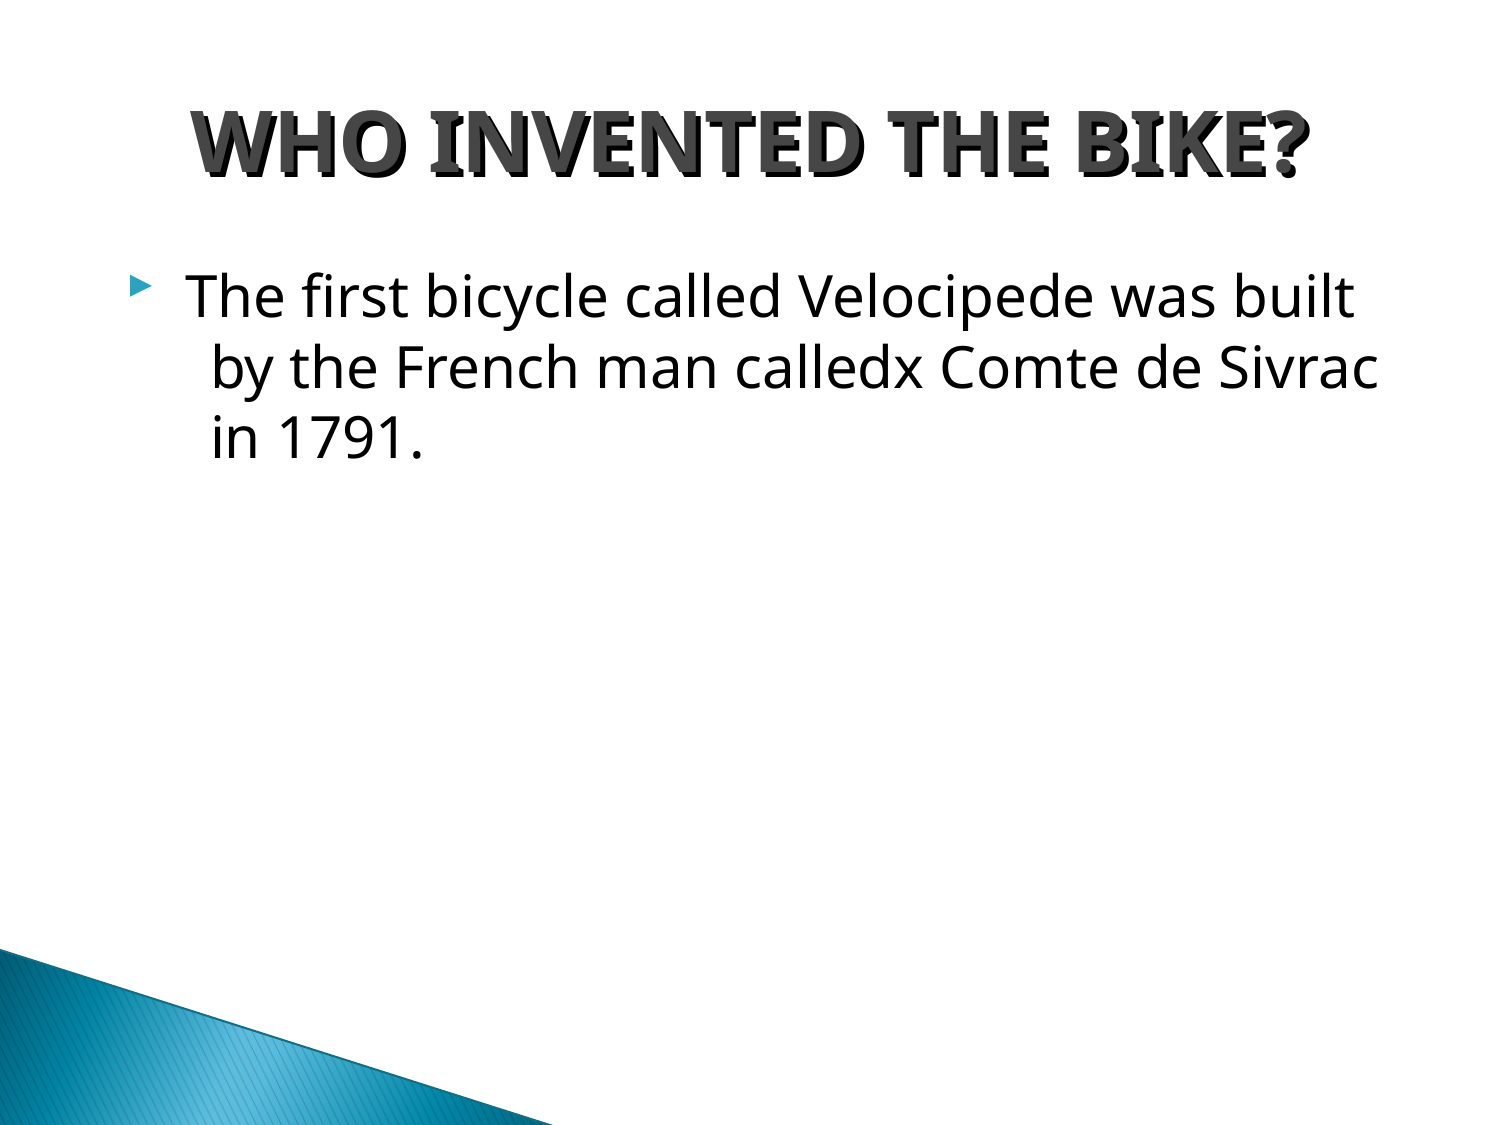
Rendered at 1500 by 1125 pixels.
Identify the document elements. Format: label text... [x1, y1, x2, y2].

title WHO INVENTED THE BIKE? [75, 45, 1426, 233]
list The first bicycle called Velocipede was built by the French man calledx Comte de Sivrac in 1791. [75, 243, 1426, 986]
